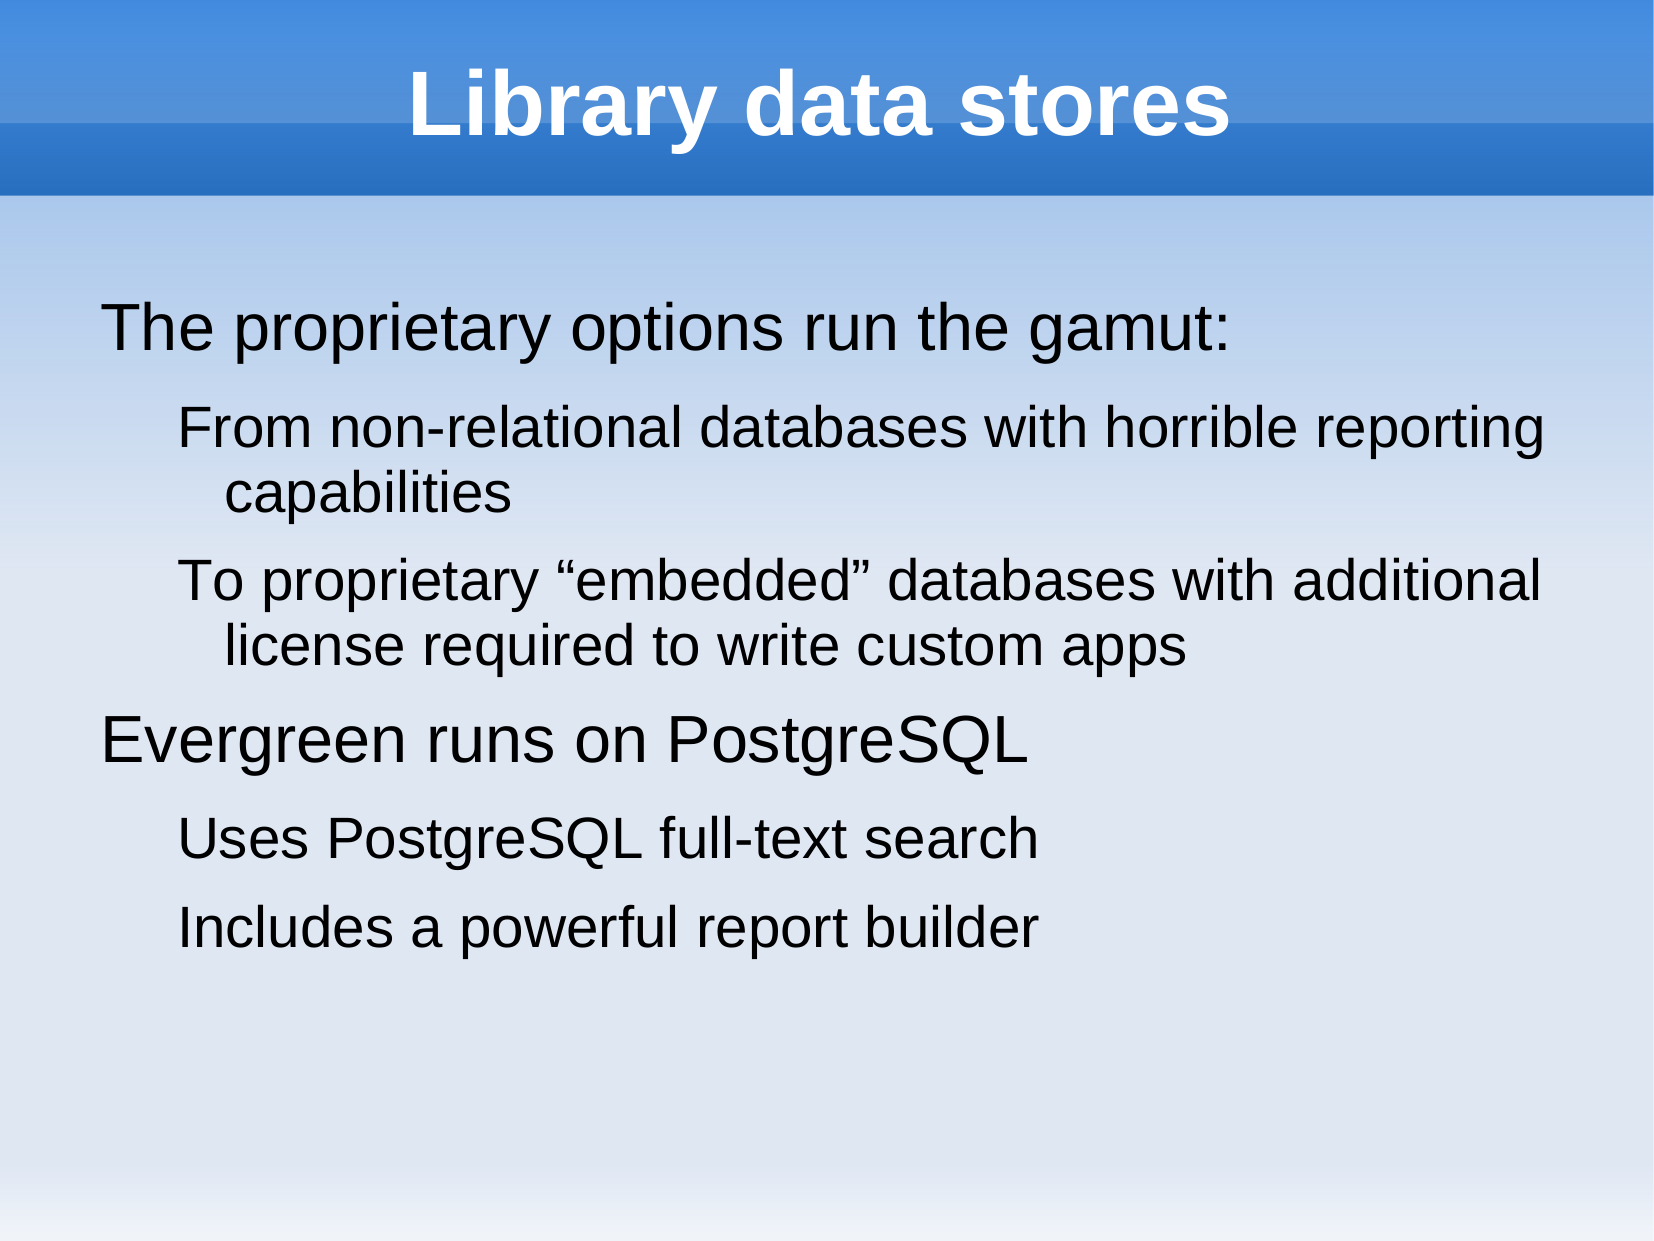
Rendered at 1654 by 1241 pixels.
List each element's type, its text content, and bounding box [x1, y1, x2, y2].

title Library data stores [76, 0, 1565, 208]
list The proprietary options run the gamut: From non-relational databases with horrible reporting capabilities To proprietary “embedded” databases with additional license required to write custom apps Evergreen runs on PostgreSQL Uses PostgreSQL full-text search Includes a powerful report builder [82, 290, 1571, 1109]
picture [0, 0, 1654, 1241]
